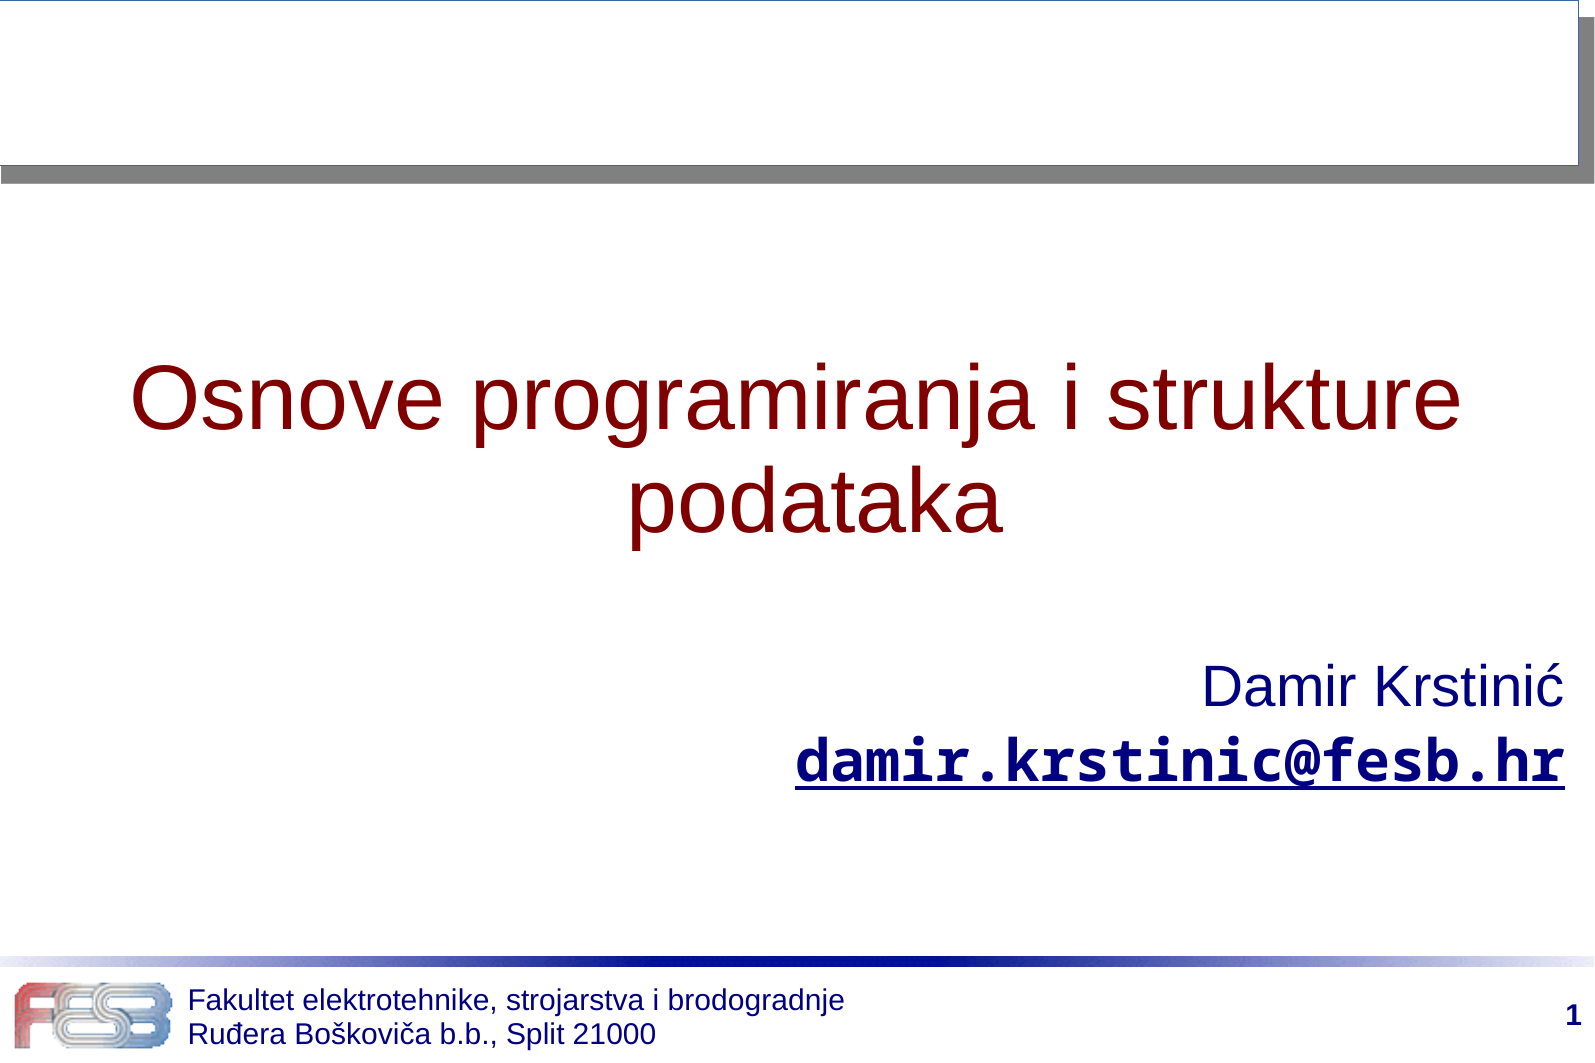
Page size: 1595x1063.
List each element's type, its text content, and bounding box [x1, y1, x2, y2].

subtitle Osnove programiranja i strukture podataka Damir Krstinić damir.krstinic@fesb.hr [29, 201, 1565, 944]
picture [0, 956, 1595, 967]
picture [9, 975, 177, 1059]
